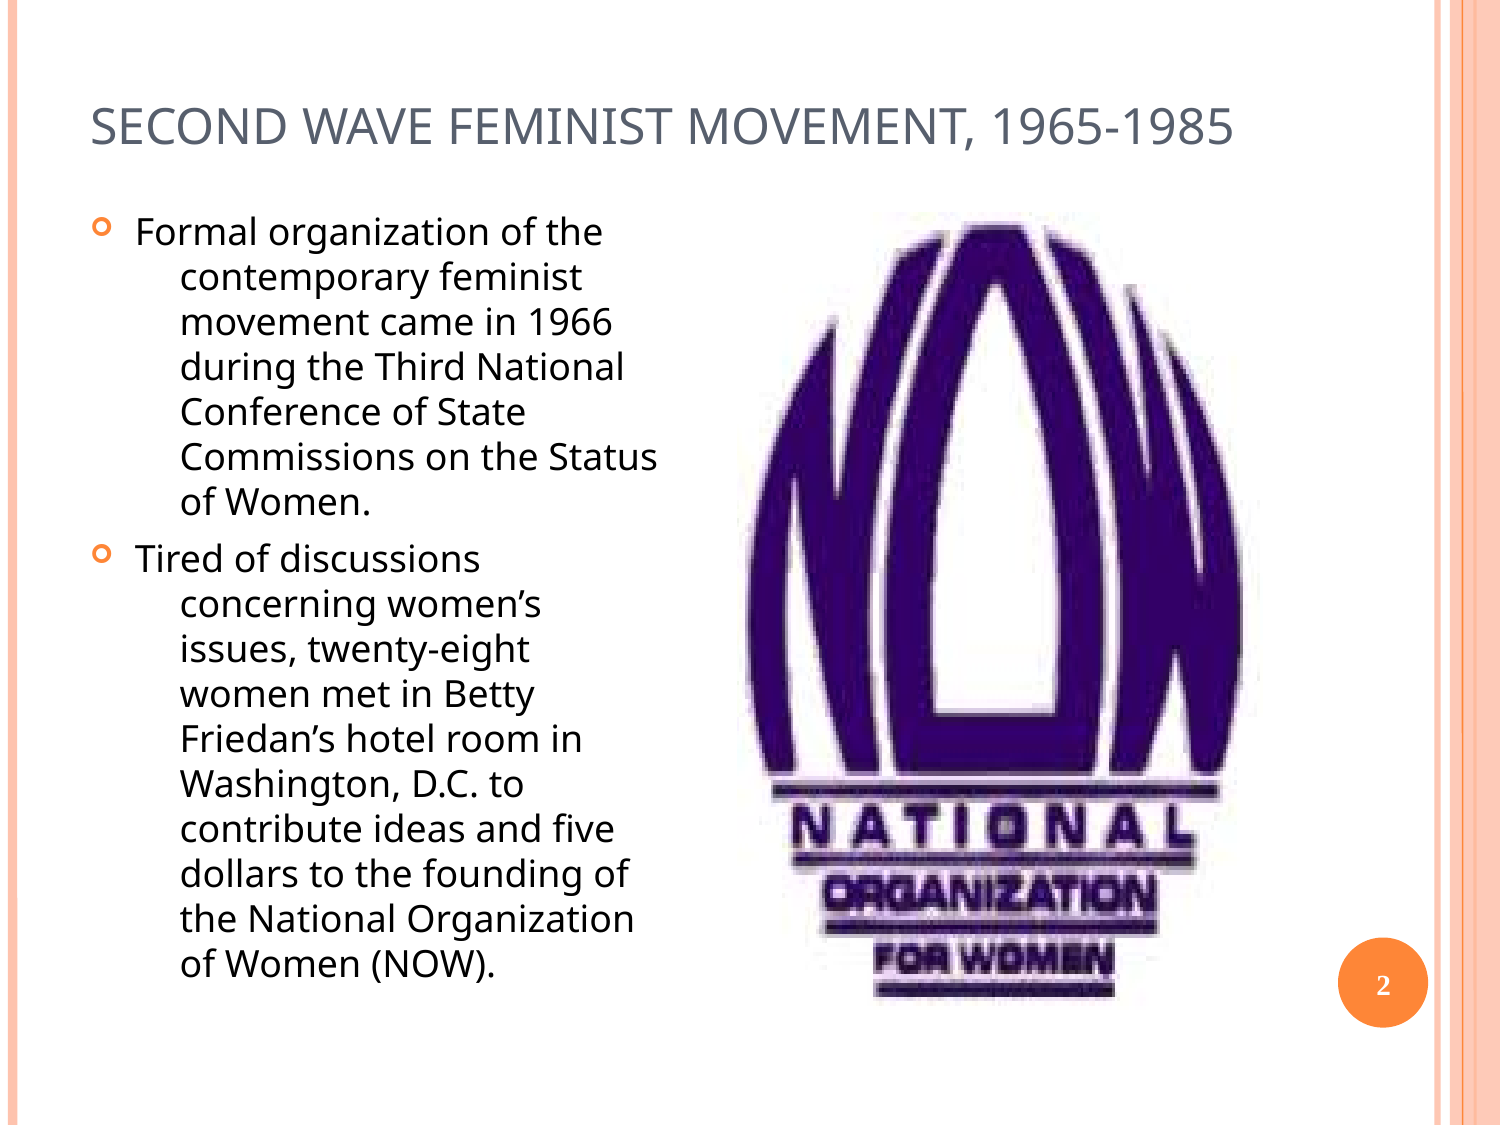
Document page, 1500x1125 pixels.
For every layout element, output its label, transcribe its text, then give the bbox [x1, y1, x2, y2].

text_box [1333, 940, 1434, 1027]
list Formal organization of the contemporary feminist movement came in 1966 during the Third National Conference of State Commissions on the Status of Women. Tired of discussions concerning women’s issues, twenty-eight women met in Betty Friedan’s hotel room in Washington, D.C. to contribute ideas and five dollars to the founding of the National Organization of Women (NOW). [75, 200, 676, 1013]
picture [737, 212, 1263, 1038]
title Second Wave Feminist Movement, 1965-1985 [75, 45, 1300, 163]
